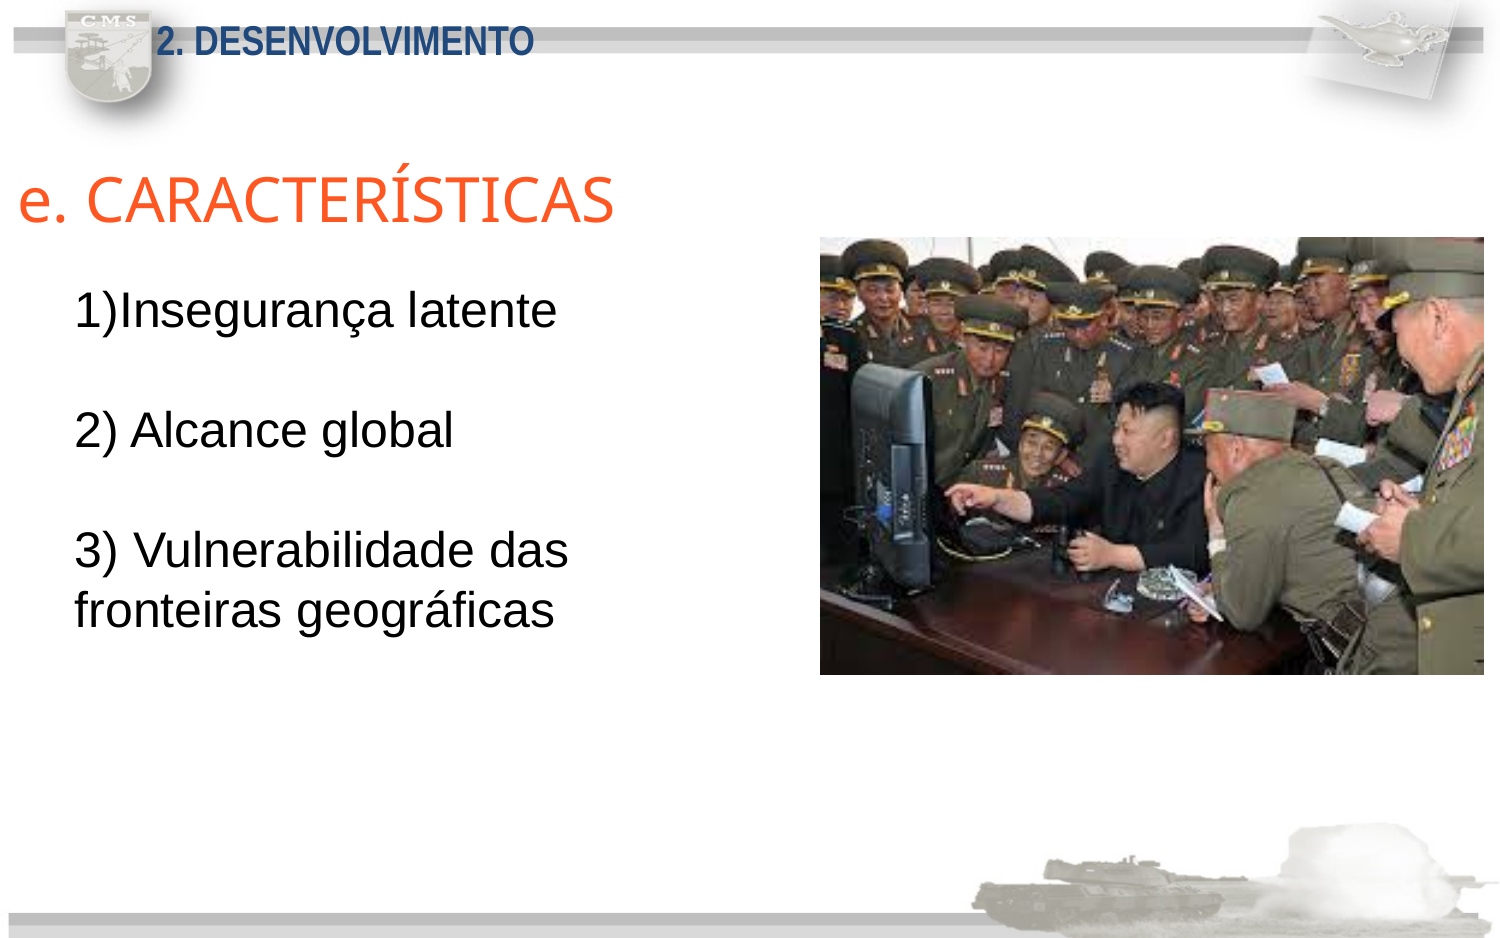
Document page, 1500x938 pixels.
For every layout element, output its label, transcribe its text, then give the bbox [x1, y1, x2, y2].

text_box e. CARACTERÍSTICAS [2, 152, 1155, 240]
picture [0, 0, 1500, 938]
text_box 1)Insegurança latente 2) Alcance global 3) Vulnerabilidade das fronteiras geográficas [60, 270, 795, 676]
text_box 2. DESENVOLVIMENTO [141, 6, 1483, 72]
